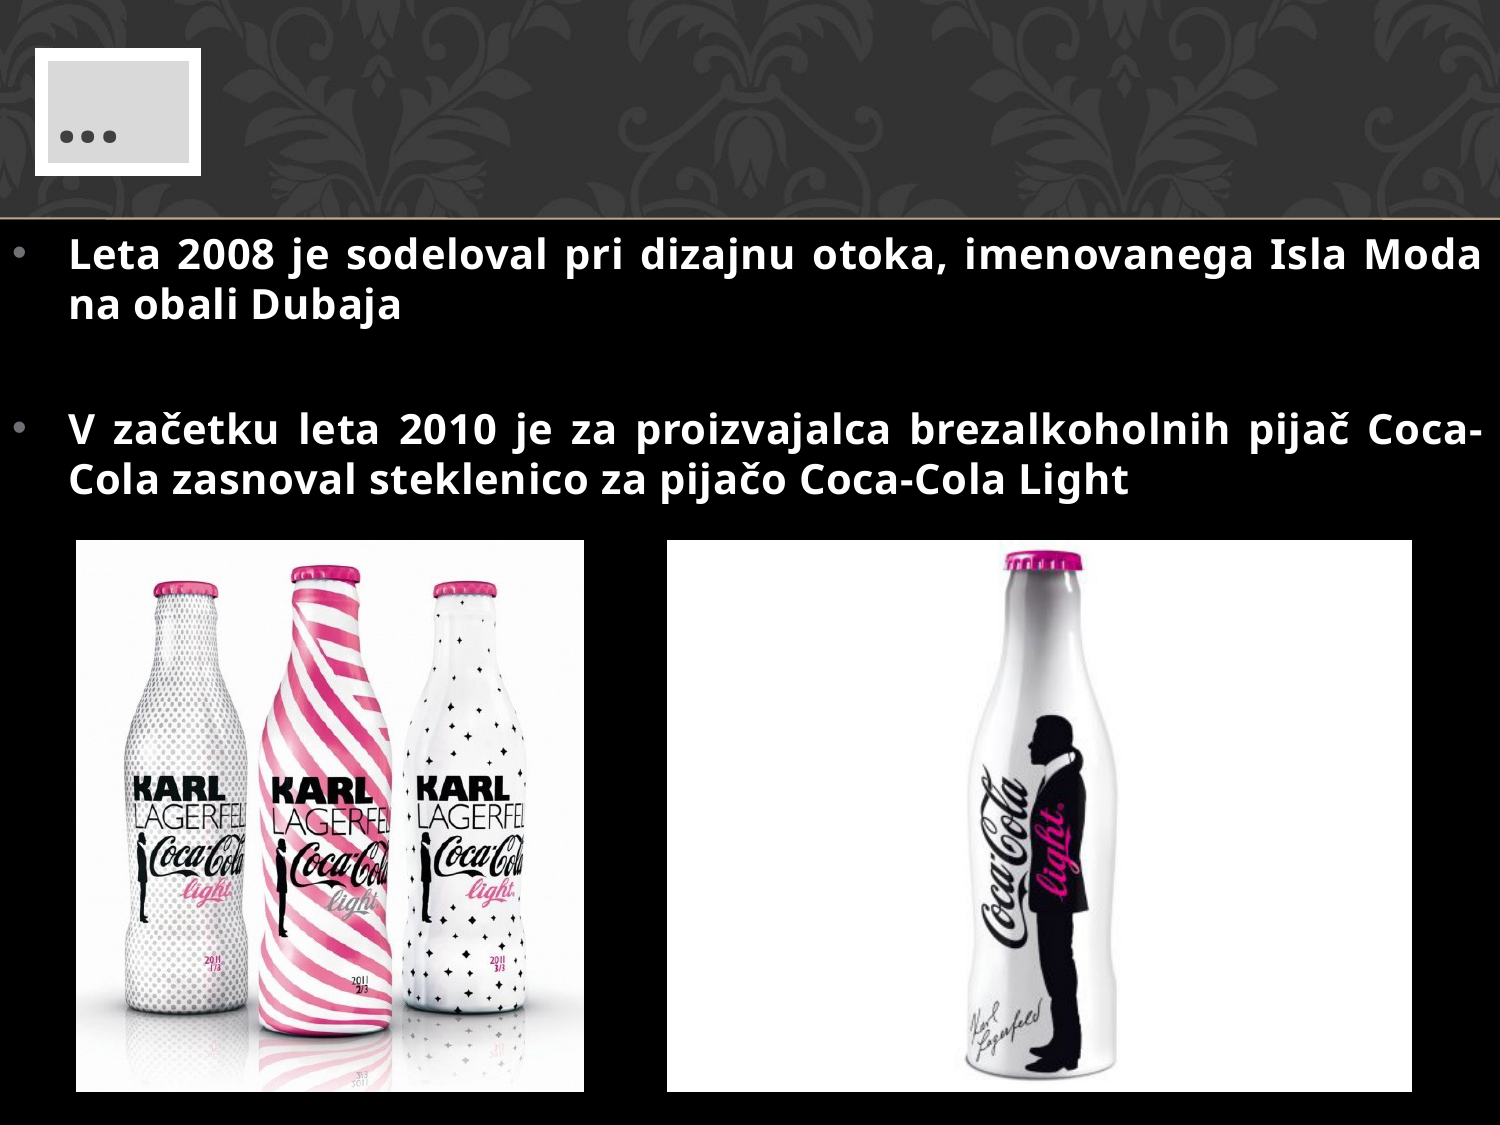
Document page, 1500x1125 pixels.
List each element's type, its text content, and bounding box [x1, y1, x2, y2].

picture [0, 0, 1500, 217]
picture [667, 540, 1412, 1092]
title ... [41, 54, 195, 170]
picture [76, 540, 584, 1092]
list Leta 2008 je sodeloval pri dizajnu otoka, imenovanega Isla Moda na obali Dubaja V začetku leta 2010 je za proizvajalca brezalkoholnih pijač Coca-Cola zasnoval steklenico za pijačo Coca-Cola Light [0, 220, 1500, 1125]
